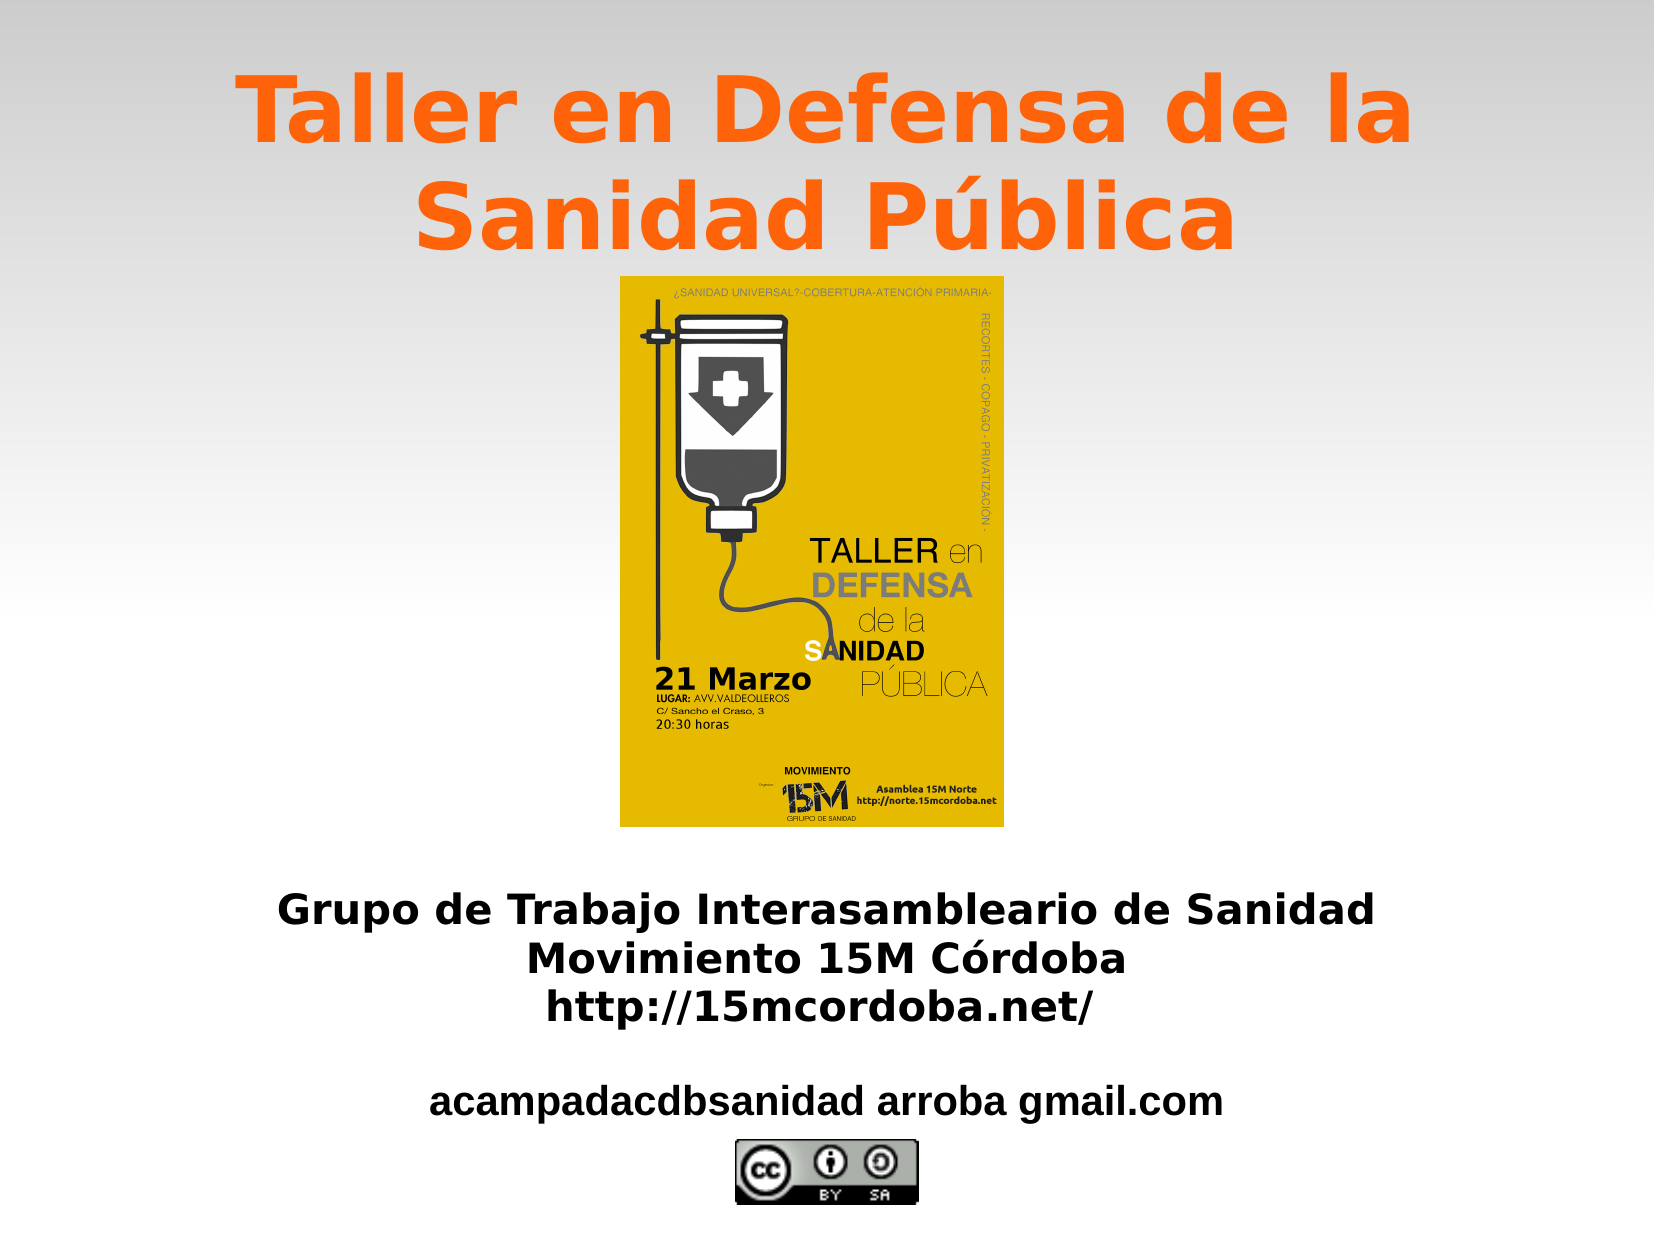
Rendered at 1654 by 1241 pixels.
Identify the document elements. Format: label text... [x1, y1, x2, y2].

picture [620, 276, 1004, 827]
subtitle Grupo de Trabajo Interasambleario de Sanidad Movimiento 15M Córdoba http://15mcordoba.net/ acampadacdbsanidad arroba gmail.com [82, 878, 1571, 1133]
picture [735, 1139, 919, 1205]
title Taller en Defensa de la Sanidad Pública [82, 57, 1571, 272]
